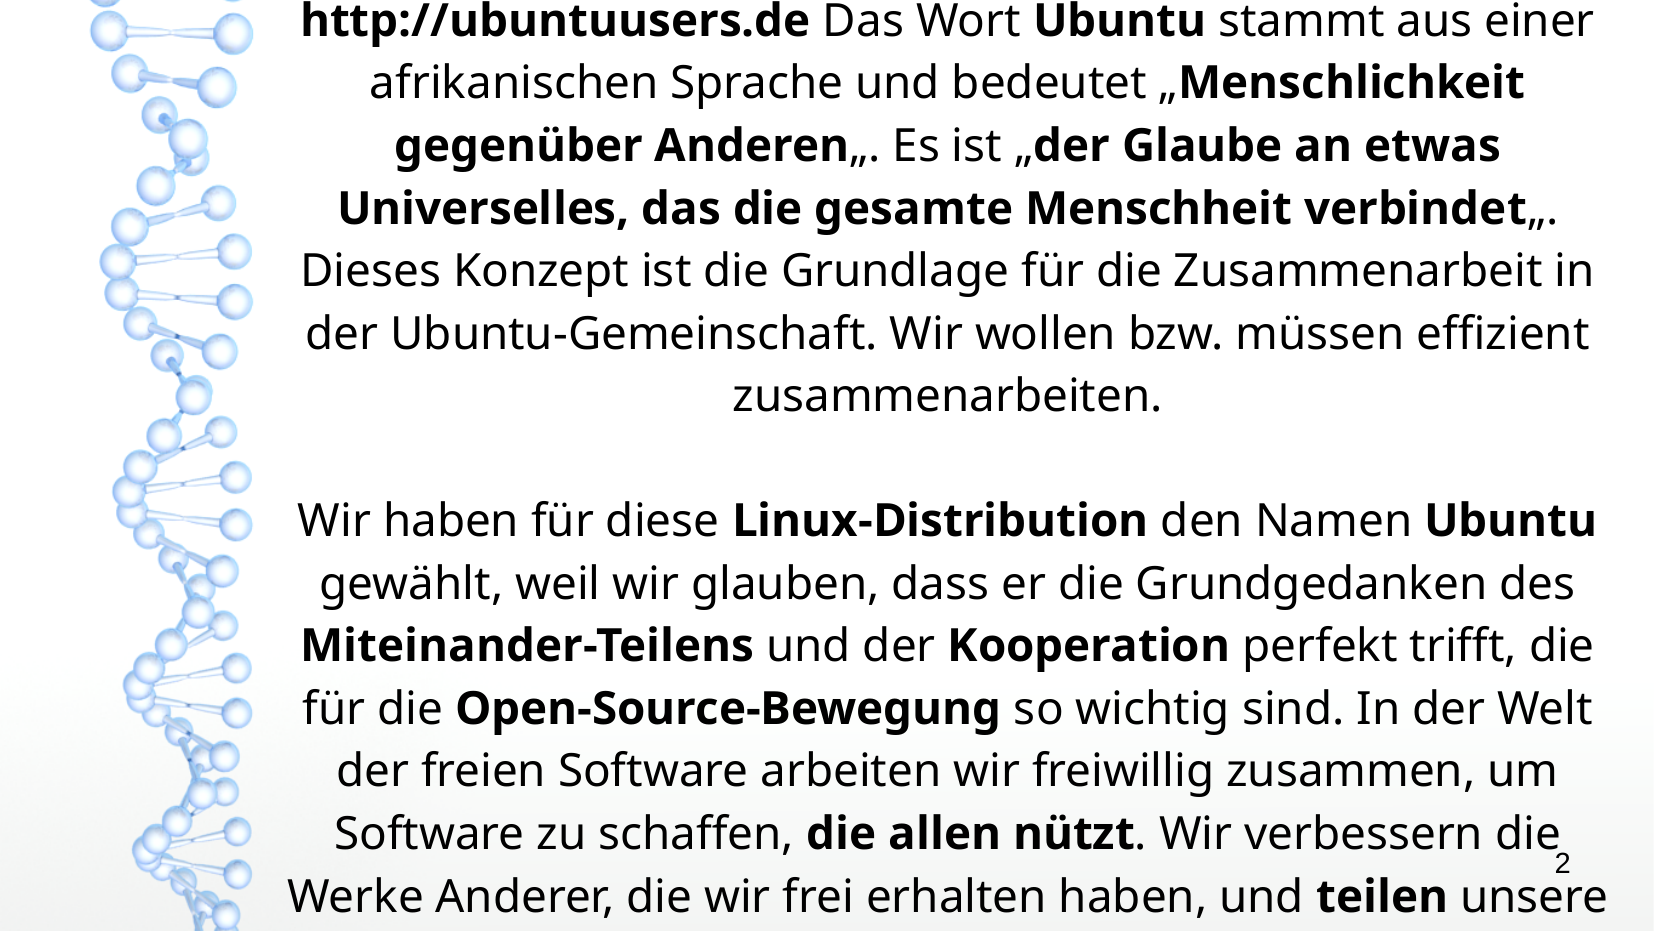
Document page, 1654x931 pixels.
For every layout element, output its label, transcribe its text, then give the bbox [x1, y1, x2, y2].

subtitle http://ubuntuusers.de Das Wort Ubuntu stammt aus einer afrikanischen Sprache und bedeutet „Menschlichkeit gegenüber Anderen„. Es ist „der Glaube an etwas Universelles, das die gesamte Menschheit verbindet„. Dieses Konzept ist die Grundlage für die Zusammenarbeit in der Ubuntu-Gemeinschaft. Wir wollen bzw. müssen effizient zusammenarbeiten. Wir haben für diese Linux-Distribution den Namen Ubuntu gewählt, weil wir glauben, dass er die Grundgedanken des Miteinander-Teilens und der Kooperation perfekt trifft, die für die Open-Source-Bewegung so wichtig sind. In der Welt der freien Software arbeiten wir freiwillig zusammen, um Software zu schaffen, die allen nützt. Wir verbessern die Werke Anderer, die wir frei erhalten haben, und teilen unsere Erweiterungen auf der gleichen Basis mit Anderen. [283, 75, 1613, 900]
picture [0, 0, 1654, 931]
